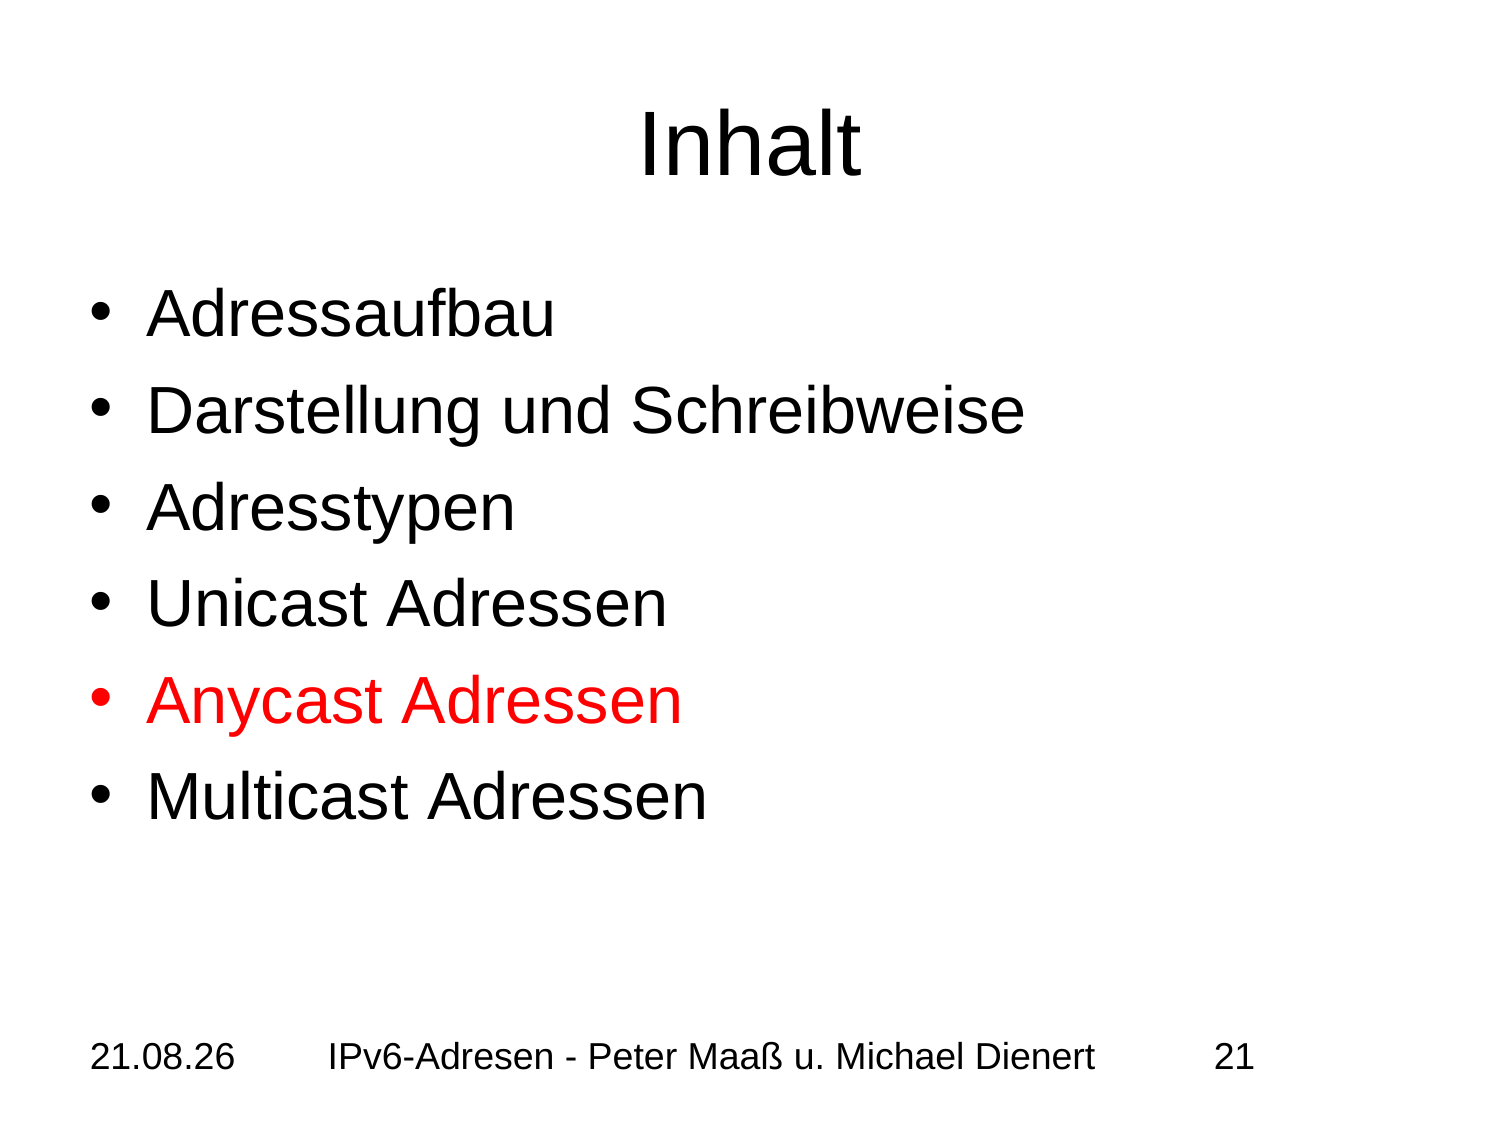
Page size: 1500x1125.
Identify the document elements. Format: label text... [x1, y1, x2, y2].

title Inhalt [75, 45, 1426, 233]
list Adressaufbau Darstellung und Schreibweise Adresstypen Unicast Adressen Anycast Adressen Multicast Adressen [75, 262, 1426, 1006]
